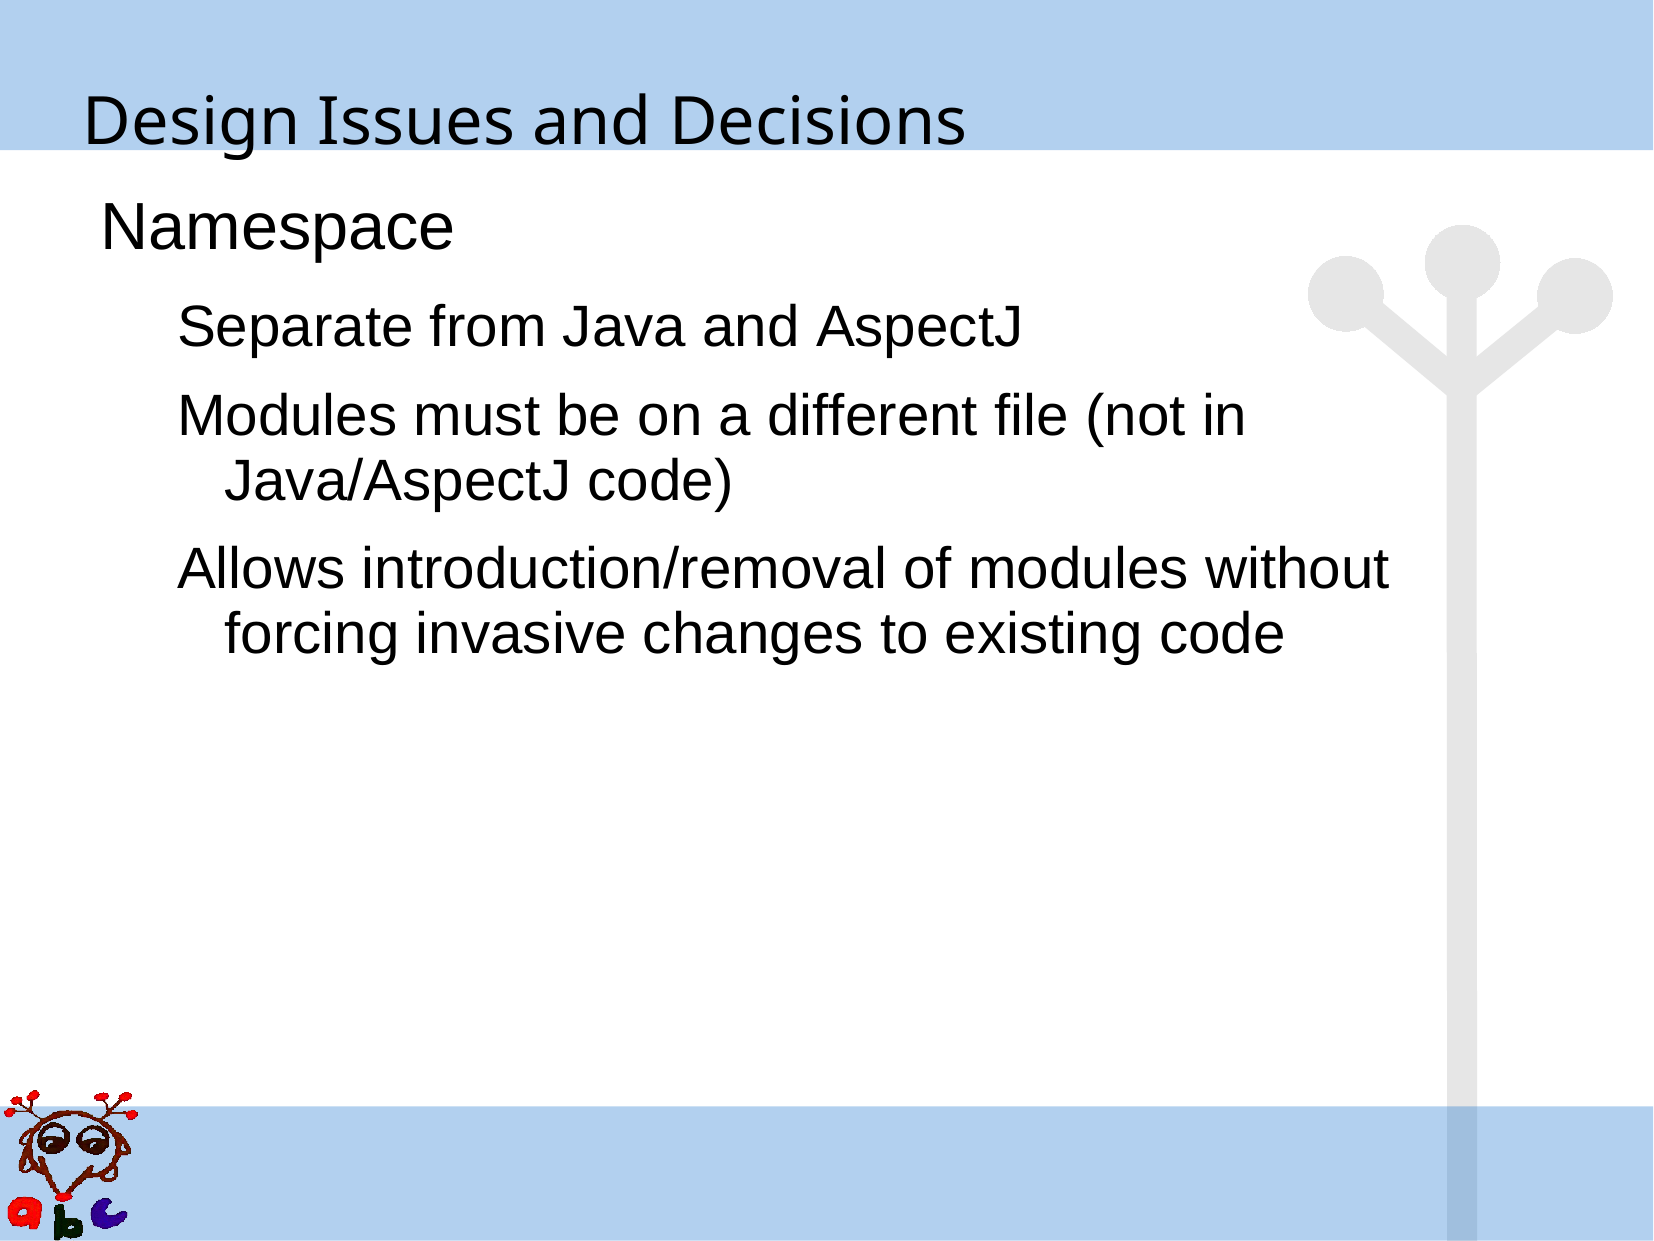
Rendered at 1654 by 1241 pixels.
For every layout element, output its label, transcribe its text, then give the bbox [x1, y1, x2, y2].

title Design Issues and Decisions [82, 49, 1576, 188]
picture [0, 1088, 139, 1241]
list Namespace Separate from Java and AspectJ Modules must be on a different file (not in Java/AspectJ code) Allows introduction/removal of modules without forcing invasive changes to existing code [82, 189, 1571, 1053]
